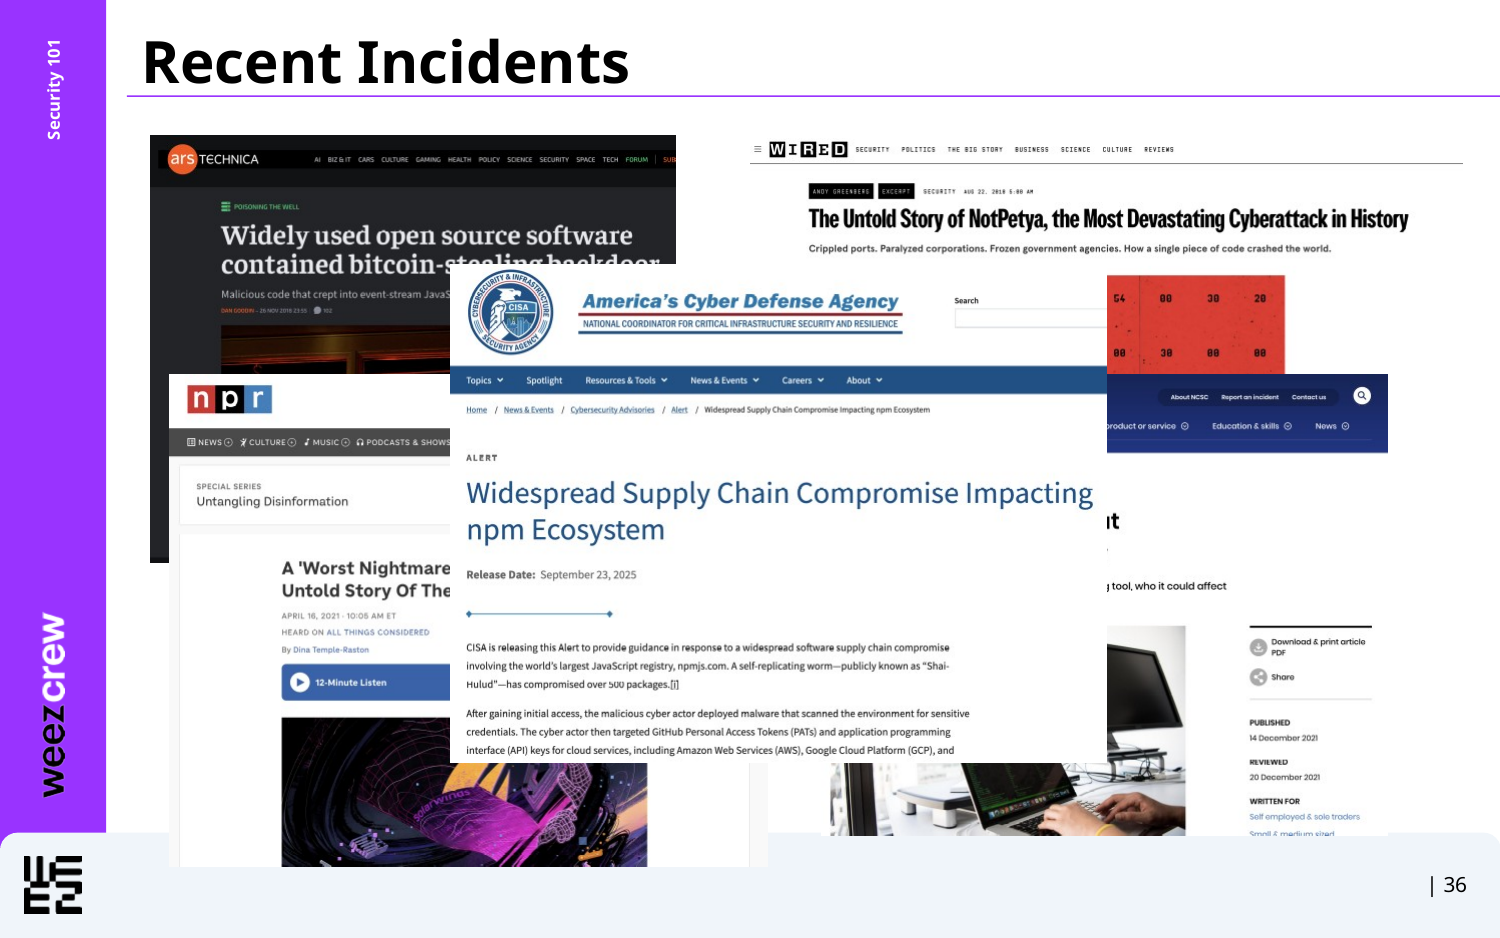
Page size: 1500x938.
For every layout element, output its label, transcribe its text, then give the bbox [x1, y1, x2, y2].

picture [43, 612, 65, 798]
slide_number | <number> [1393, 850, 1482, 922]
title Security 101 [0, 24, 107, 497]
picture [24, 856, 82, 914]
picture [150, 135, 1463, 868]
title Recent Incidents [126, 24, 1480, 97]
